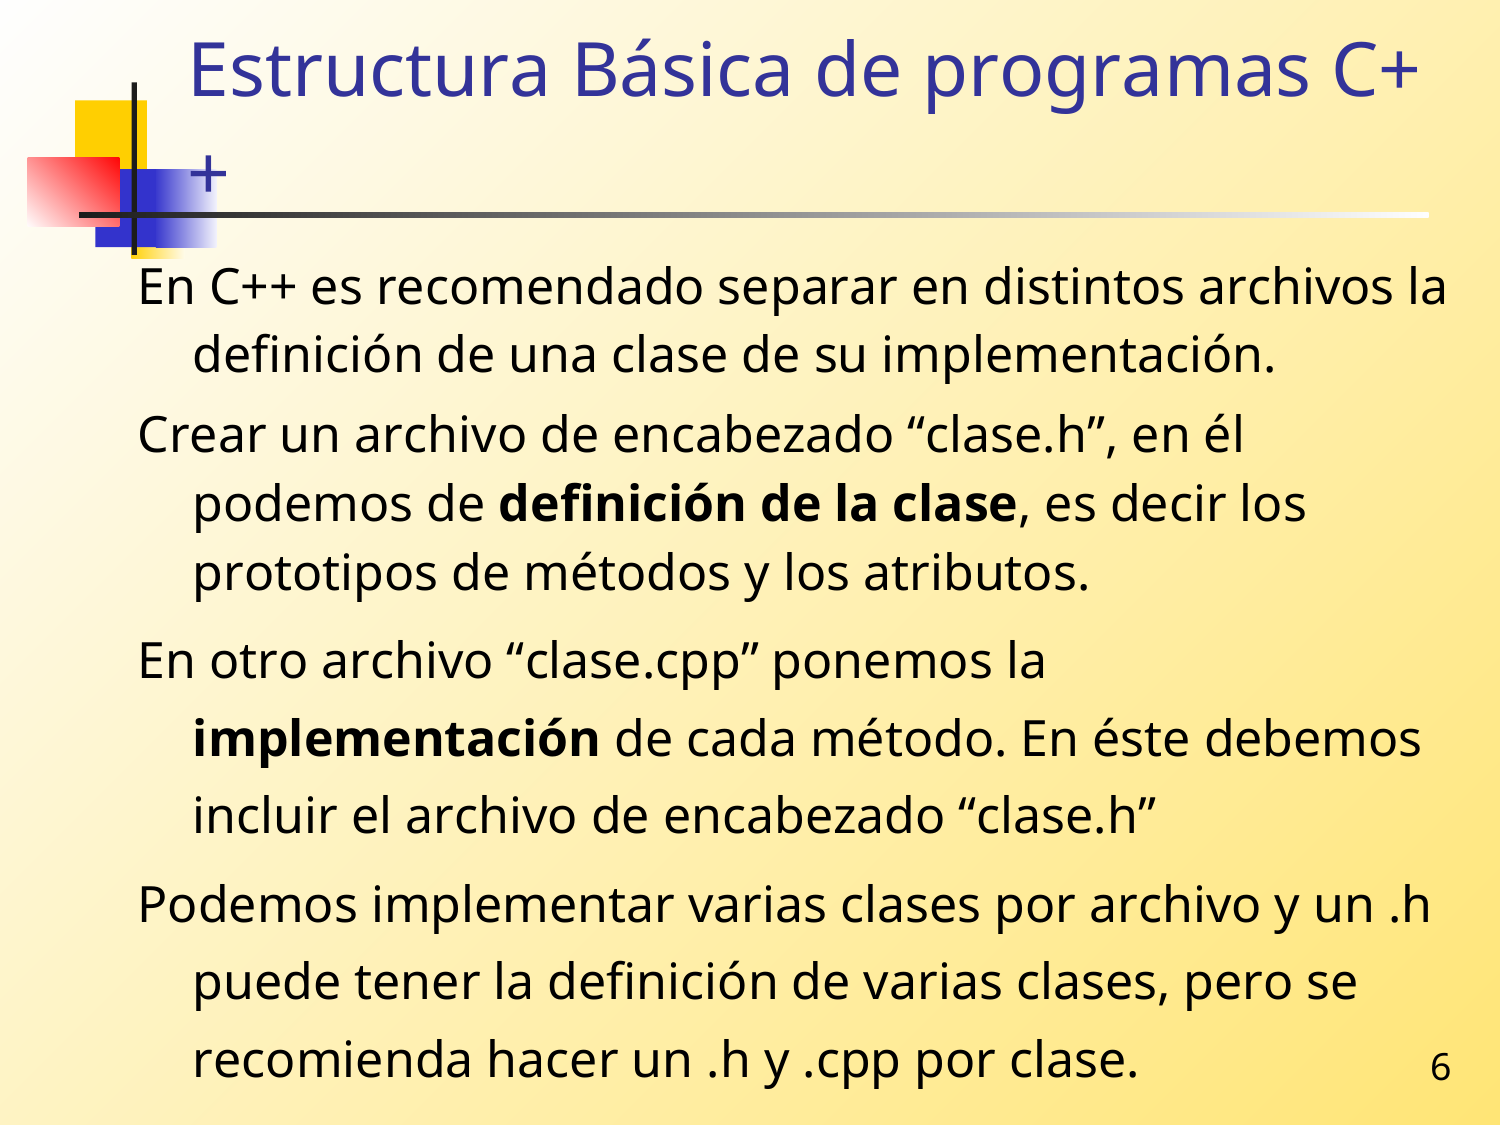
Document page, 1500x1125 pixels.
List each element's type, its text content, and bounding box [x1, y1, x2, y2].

title Estructura Básica de programas C++ [187, 45, 1466, 193]
list En C++ es recomendado separar en distintos archivos la definición de una clase de su implementación. Crear un archivo de encabezado “clase.h”, en él podemos de definición de la clase, es decir los prototipos de métodos y los atributos. En otro archivo “clase.cpp” ponemos la implementación de cada método. En éste debemos incluir el archivo de encabezado “clase.h” Podemos implementar varias clases por archivo y un .h puede tener la definición de varias clases, pero se recomienda hacer un .h y .cpp por clase. [137, 249, 1462, 998]
